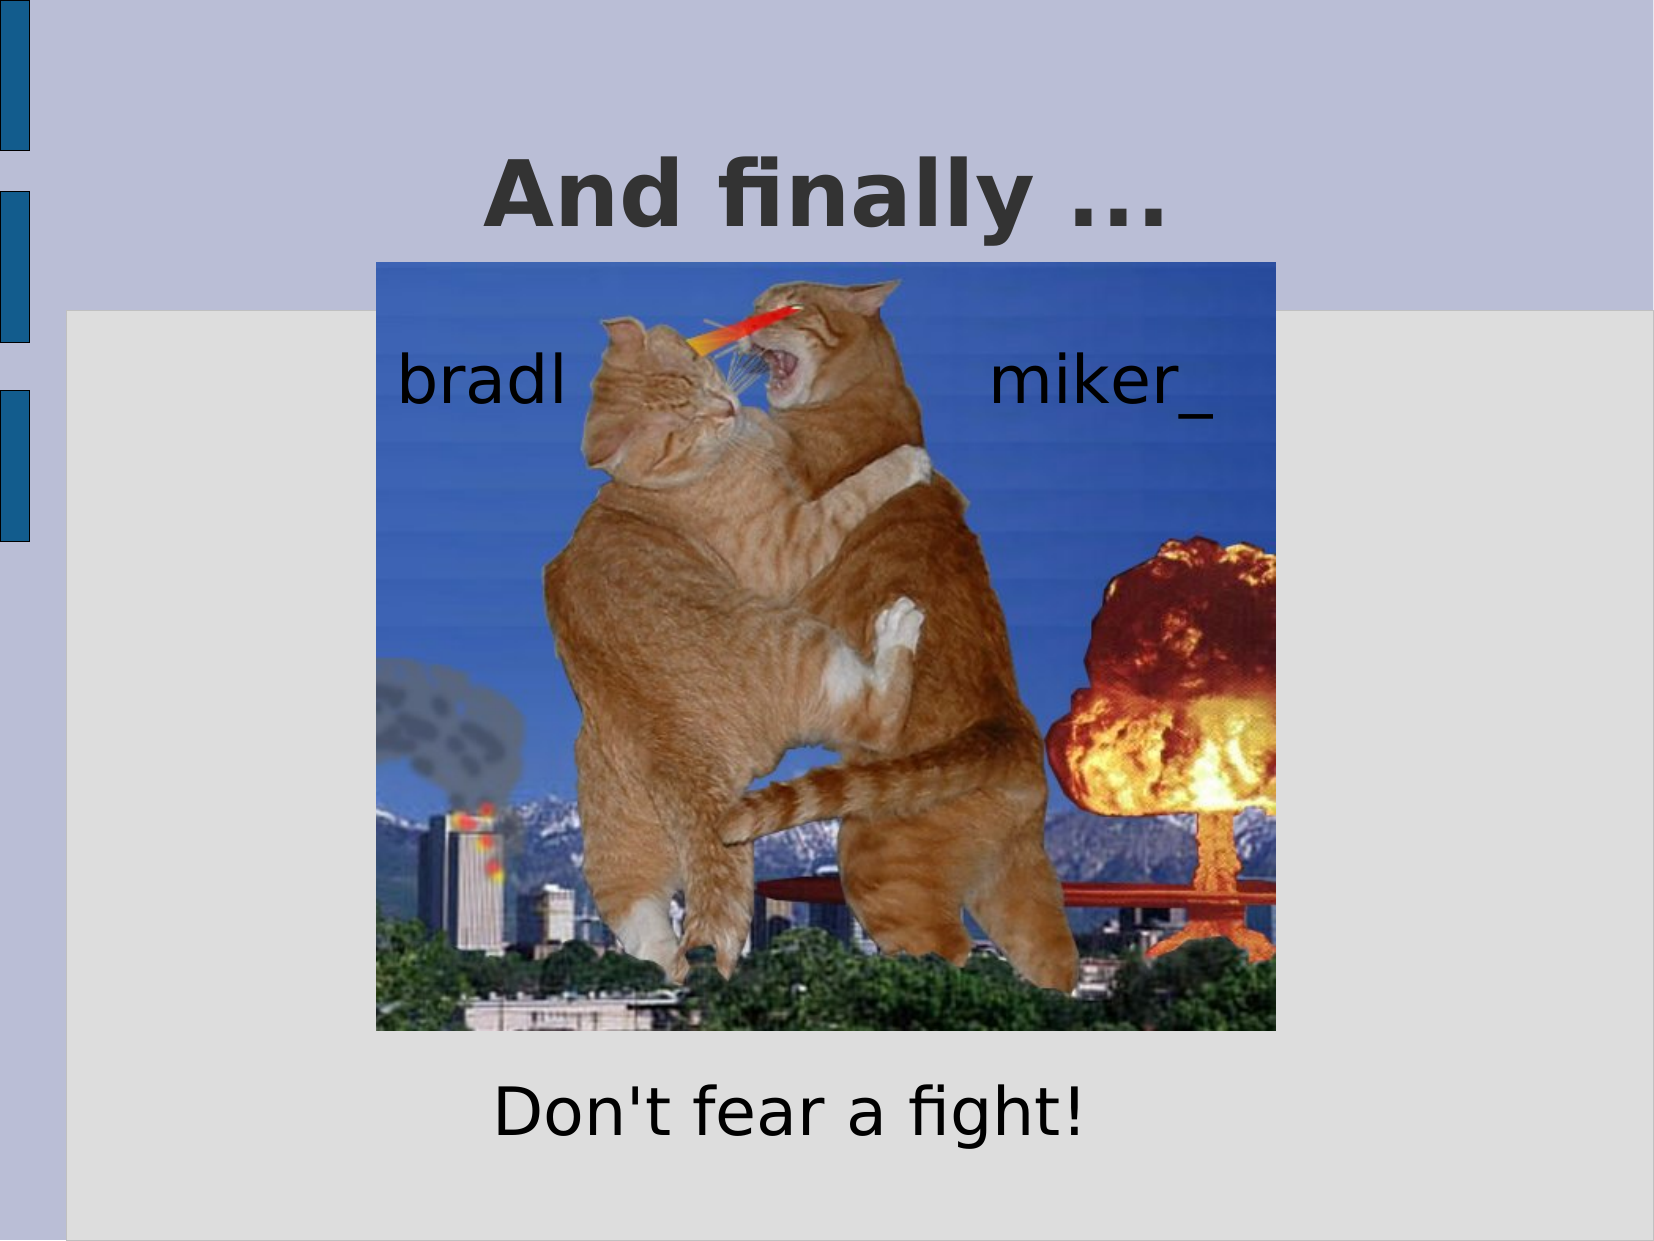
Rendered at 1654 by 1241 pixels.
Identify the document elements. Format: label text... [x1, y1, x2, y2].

picture [376, 262, 1276, 1031]
list miker_ [970, 341, 1242, 438]
list bradl [378, 341, 604, 438]
list Don't fear a fight! [474, 1073, 1150, 1170]
title And finally ... [121, 91, 1534, 299]
